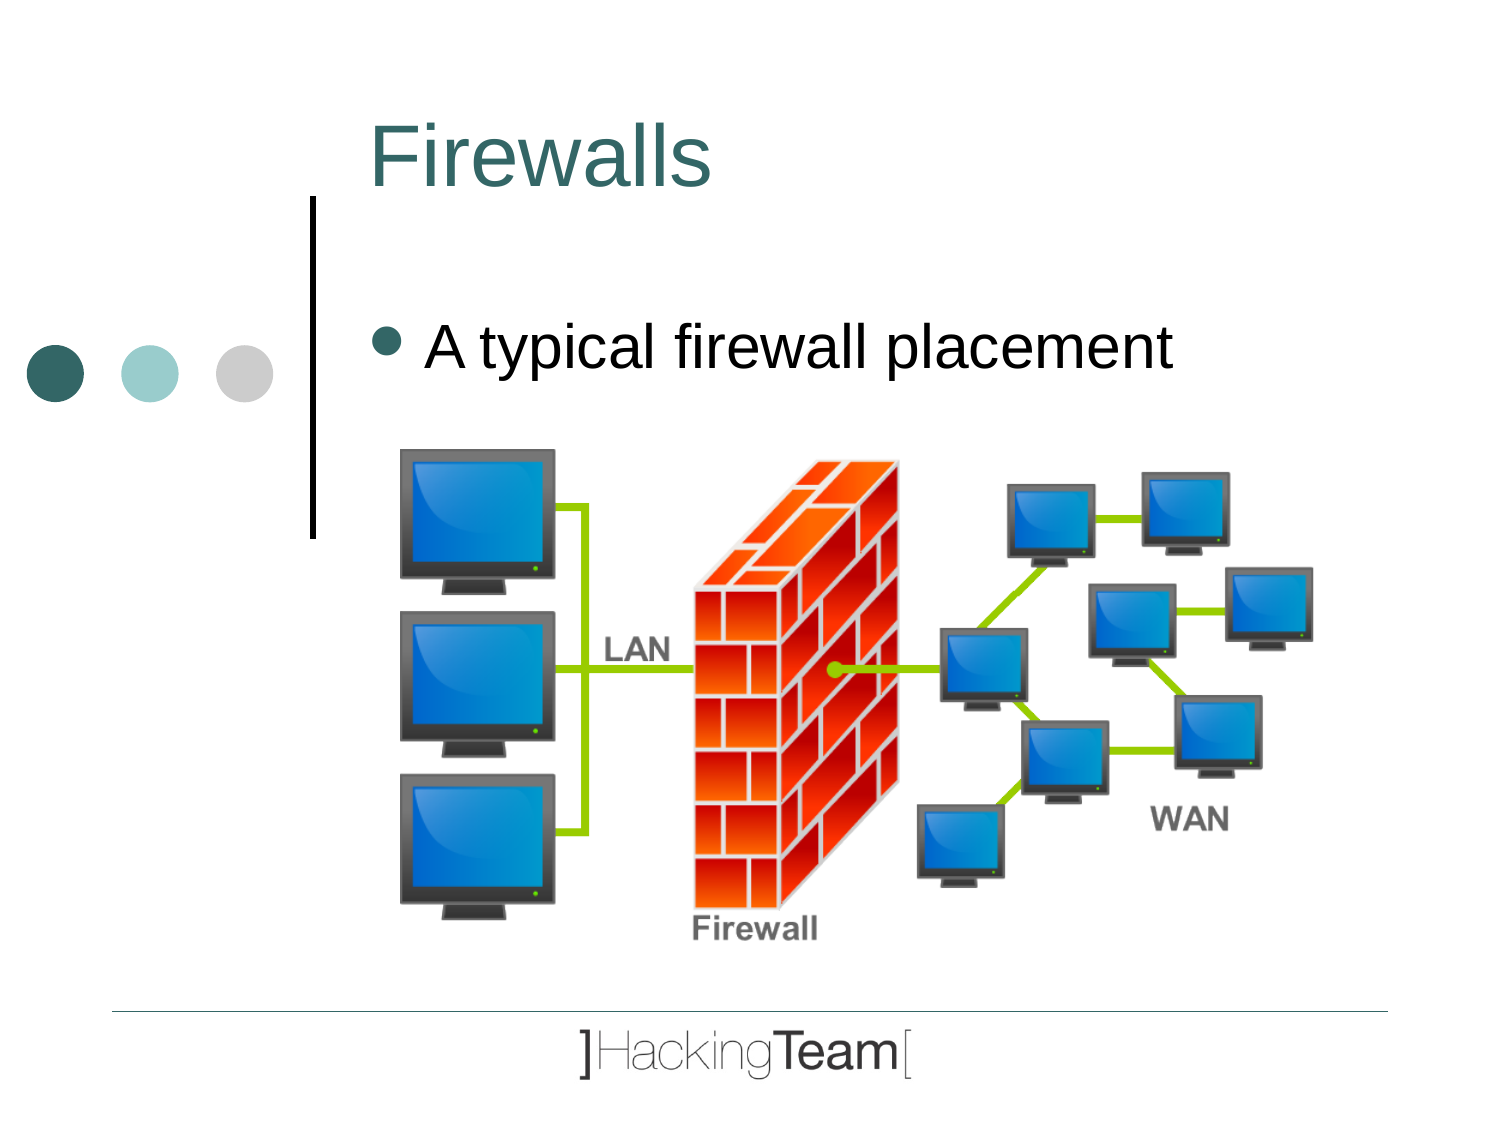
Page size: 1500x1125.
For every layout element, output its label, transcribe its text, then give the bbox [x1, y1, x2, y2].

title Firewalls [249, 38, 1401, 275]
picture [400, 449, 1316, 954]
list A typical firewall placement [249, 312, 1401, 1041]
picture [574, 1041, 916, 1084]
